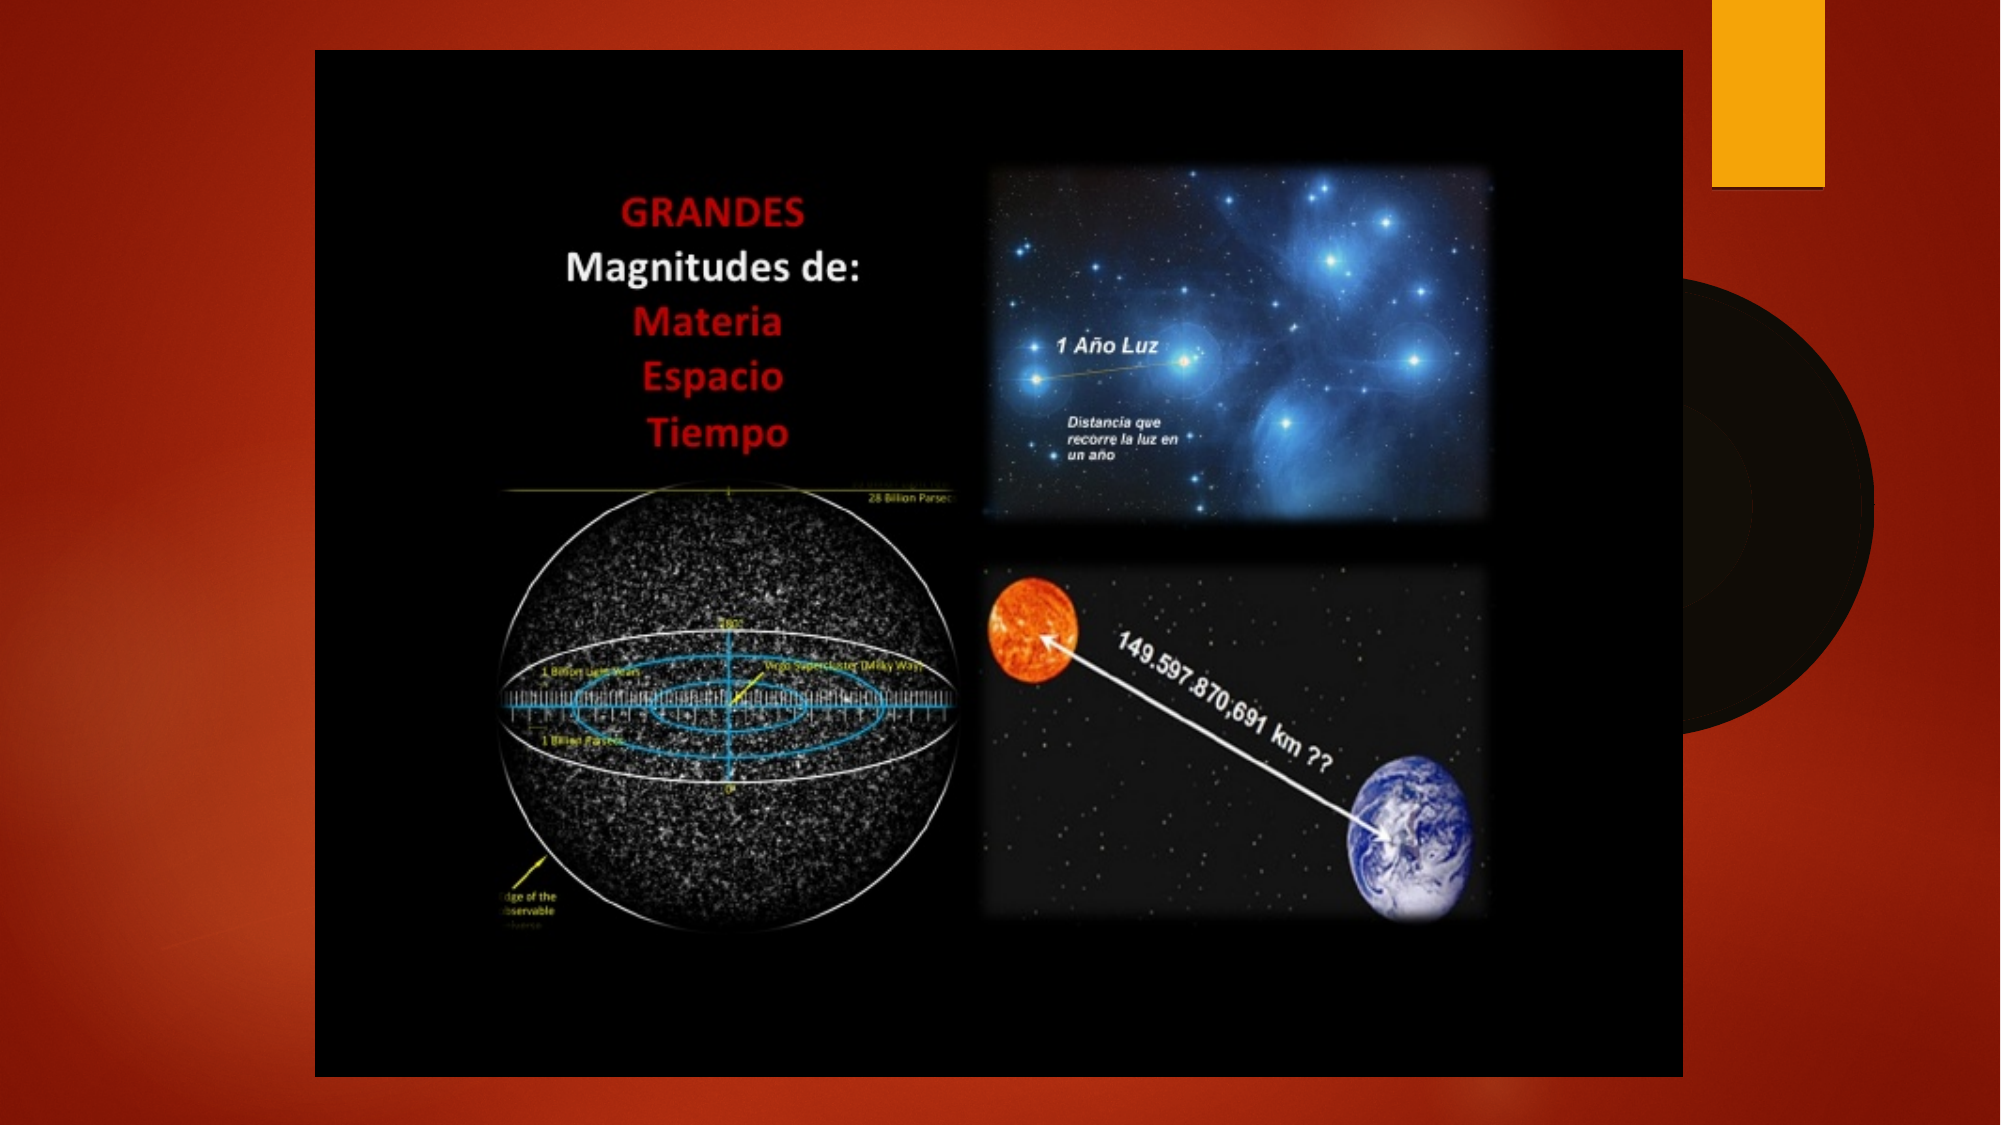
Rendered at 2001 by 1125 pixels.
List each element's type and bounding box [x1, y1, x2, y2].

picture [315, 50, 1683, 1077]
